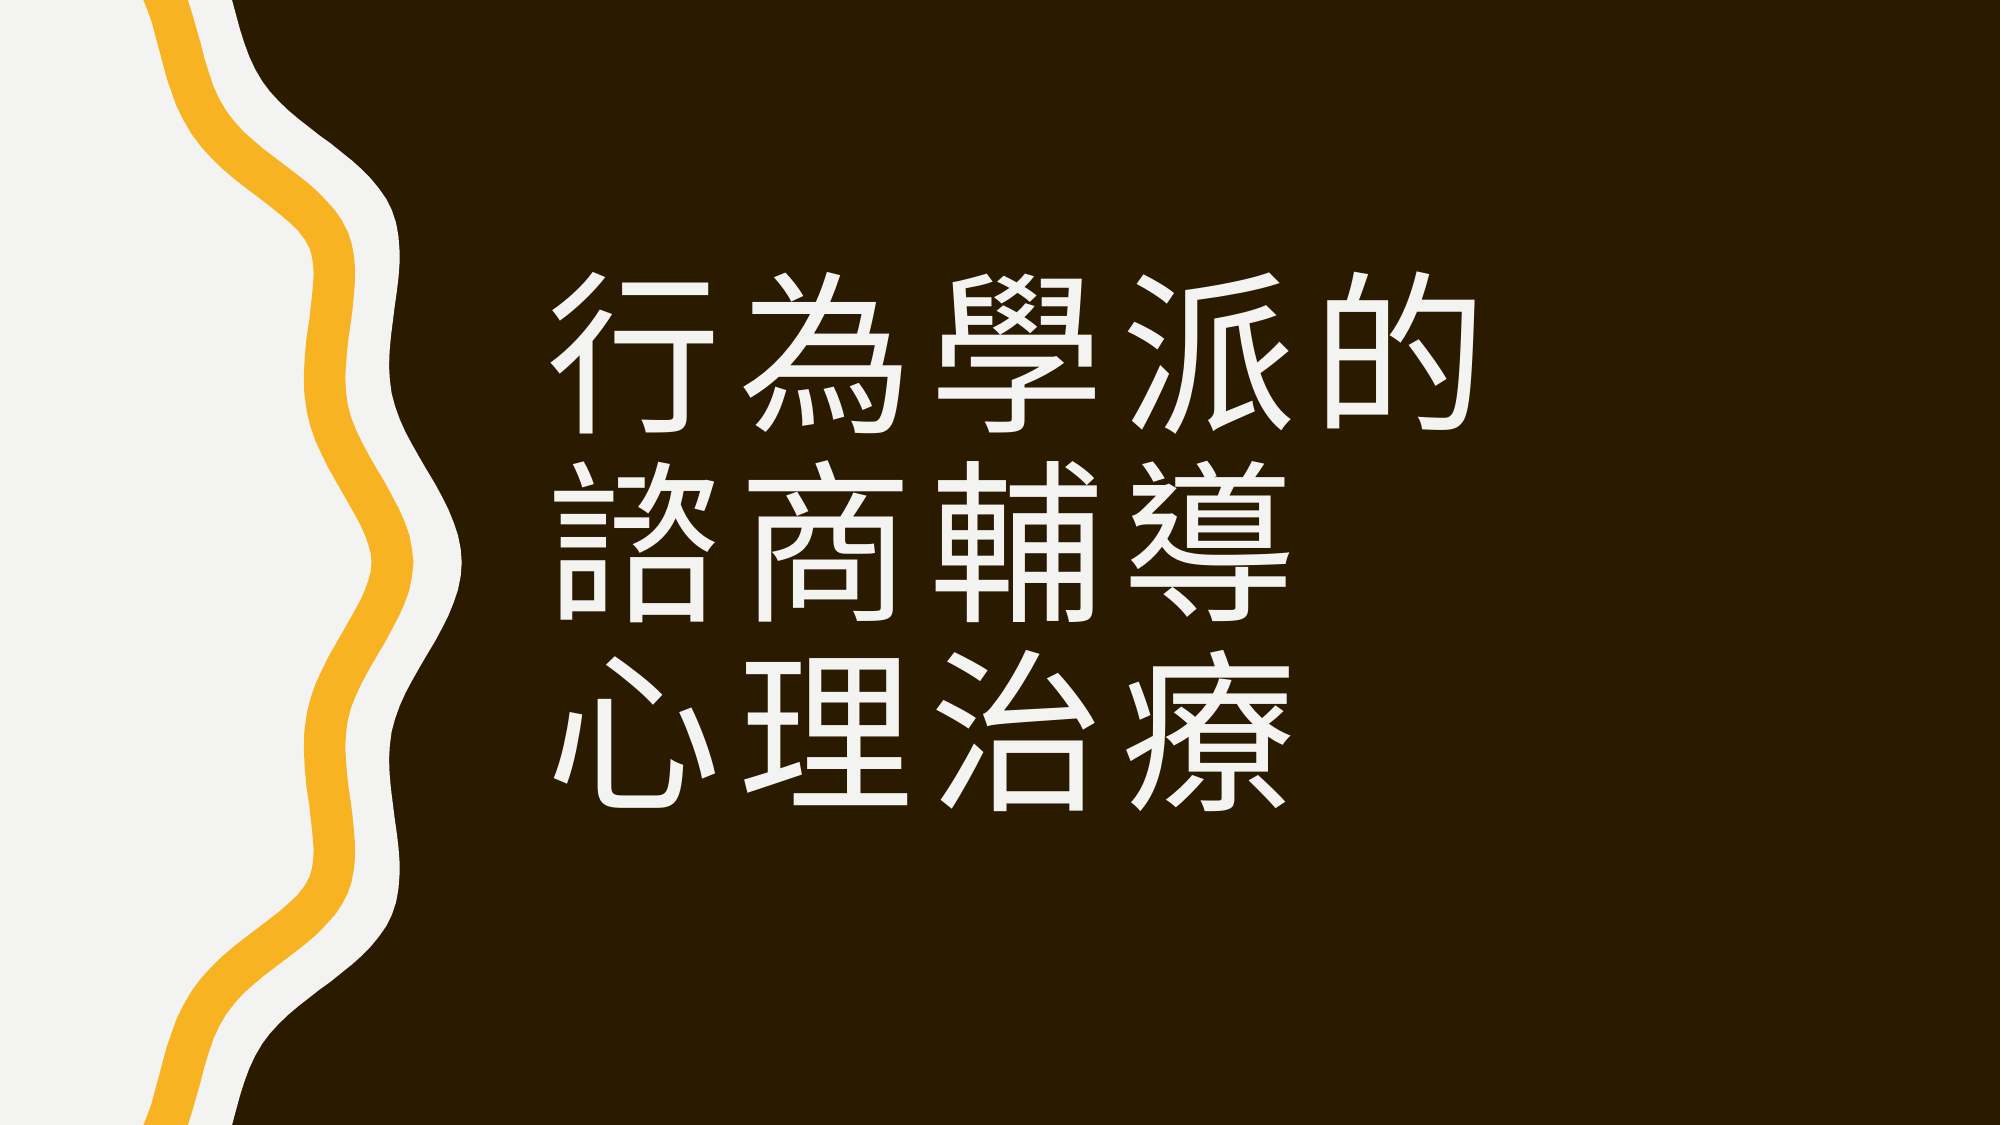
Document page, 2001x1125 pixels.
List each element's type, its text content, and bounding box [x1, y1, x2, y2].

title 行為學派的 諮商輔導 心理治療 [531, 176, 1603, 843]
